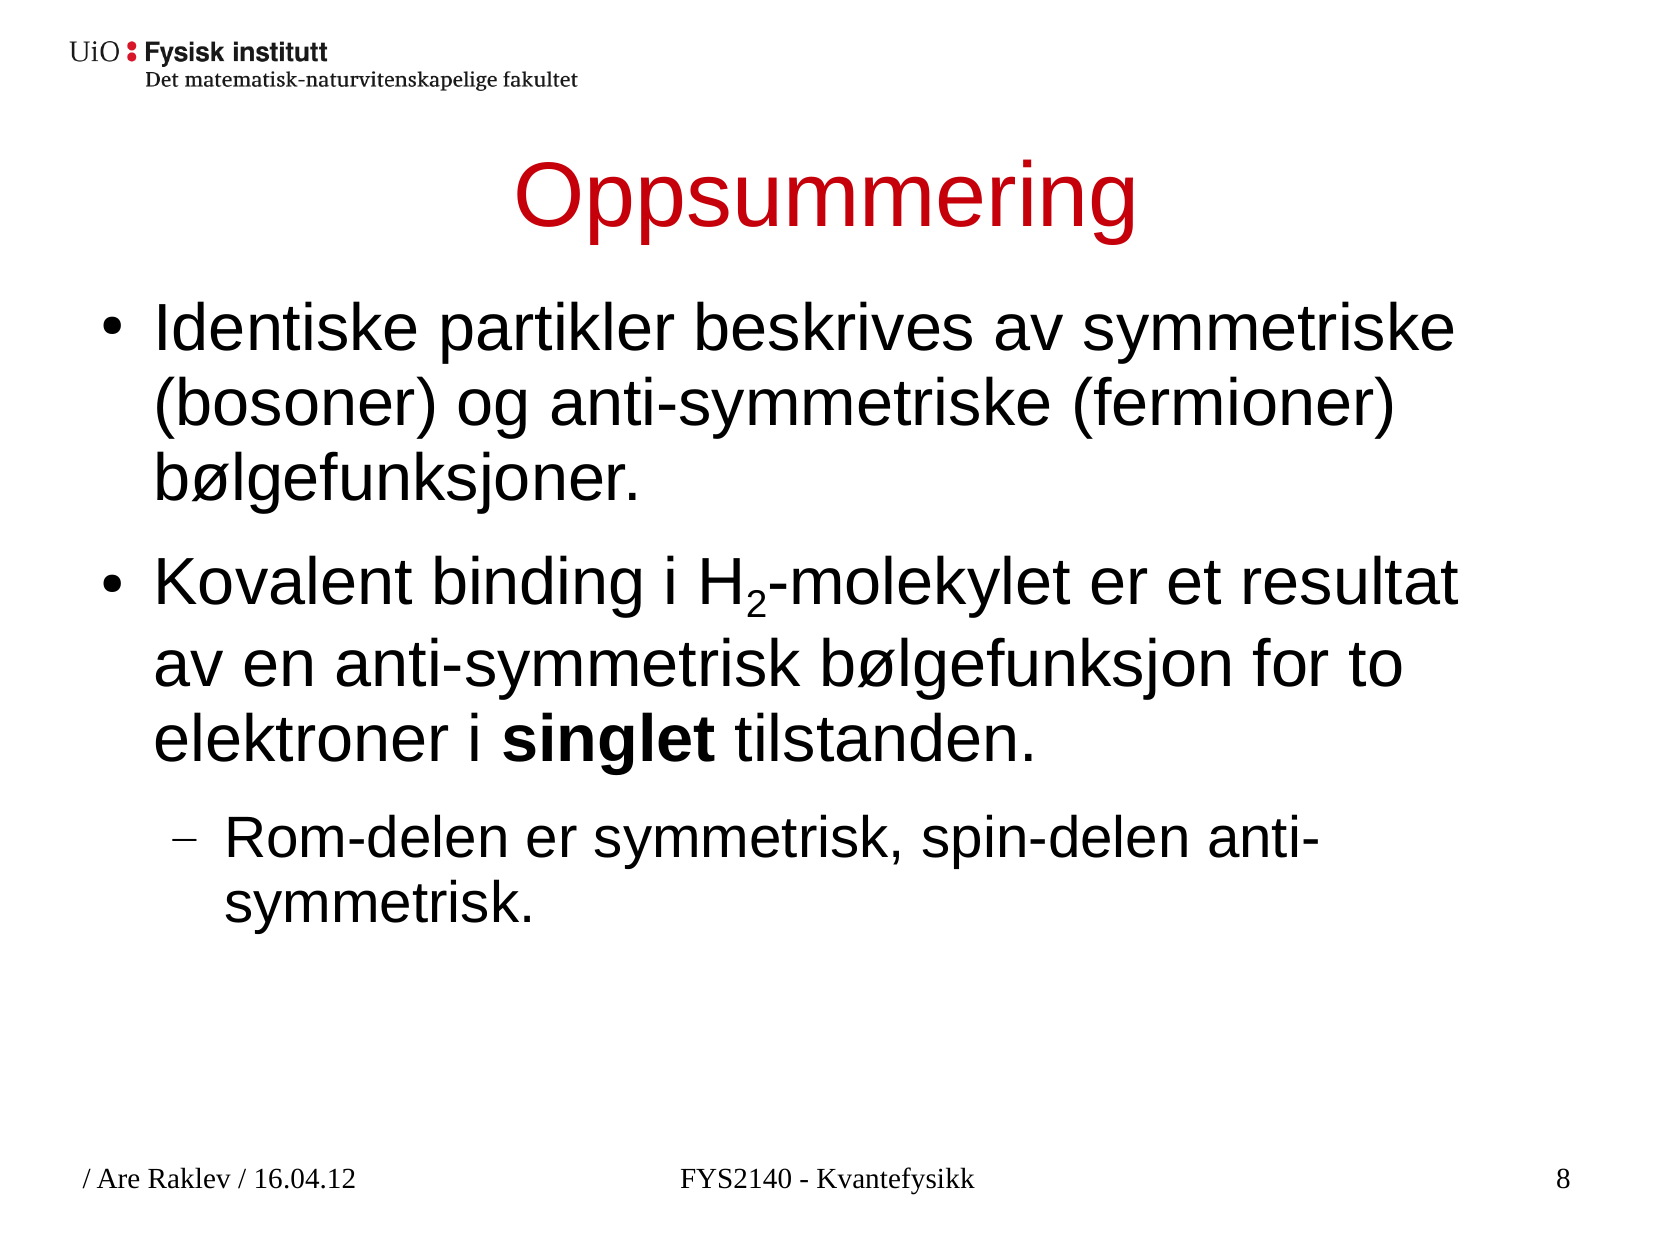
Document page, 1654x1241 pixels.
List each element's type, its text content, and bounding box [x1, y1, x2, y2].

picture [68, 37, 581, 93]
list Identiske partikler beskrives av symmetriske (bosoner) og anti-symmetriske (fermioner) bølgefunksjoner. Kovalent binding i H2-molekylet er et resultat av en anti-symmetrisk bølgefunksjon for to elektroner i singlet tilstanden. Rom-delen er symmetrisk, spin-delen anti-symmetrisk. [82, 290, 1538, 1094]
title Oppsummering [82, 90, 1571, 298]
